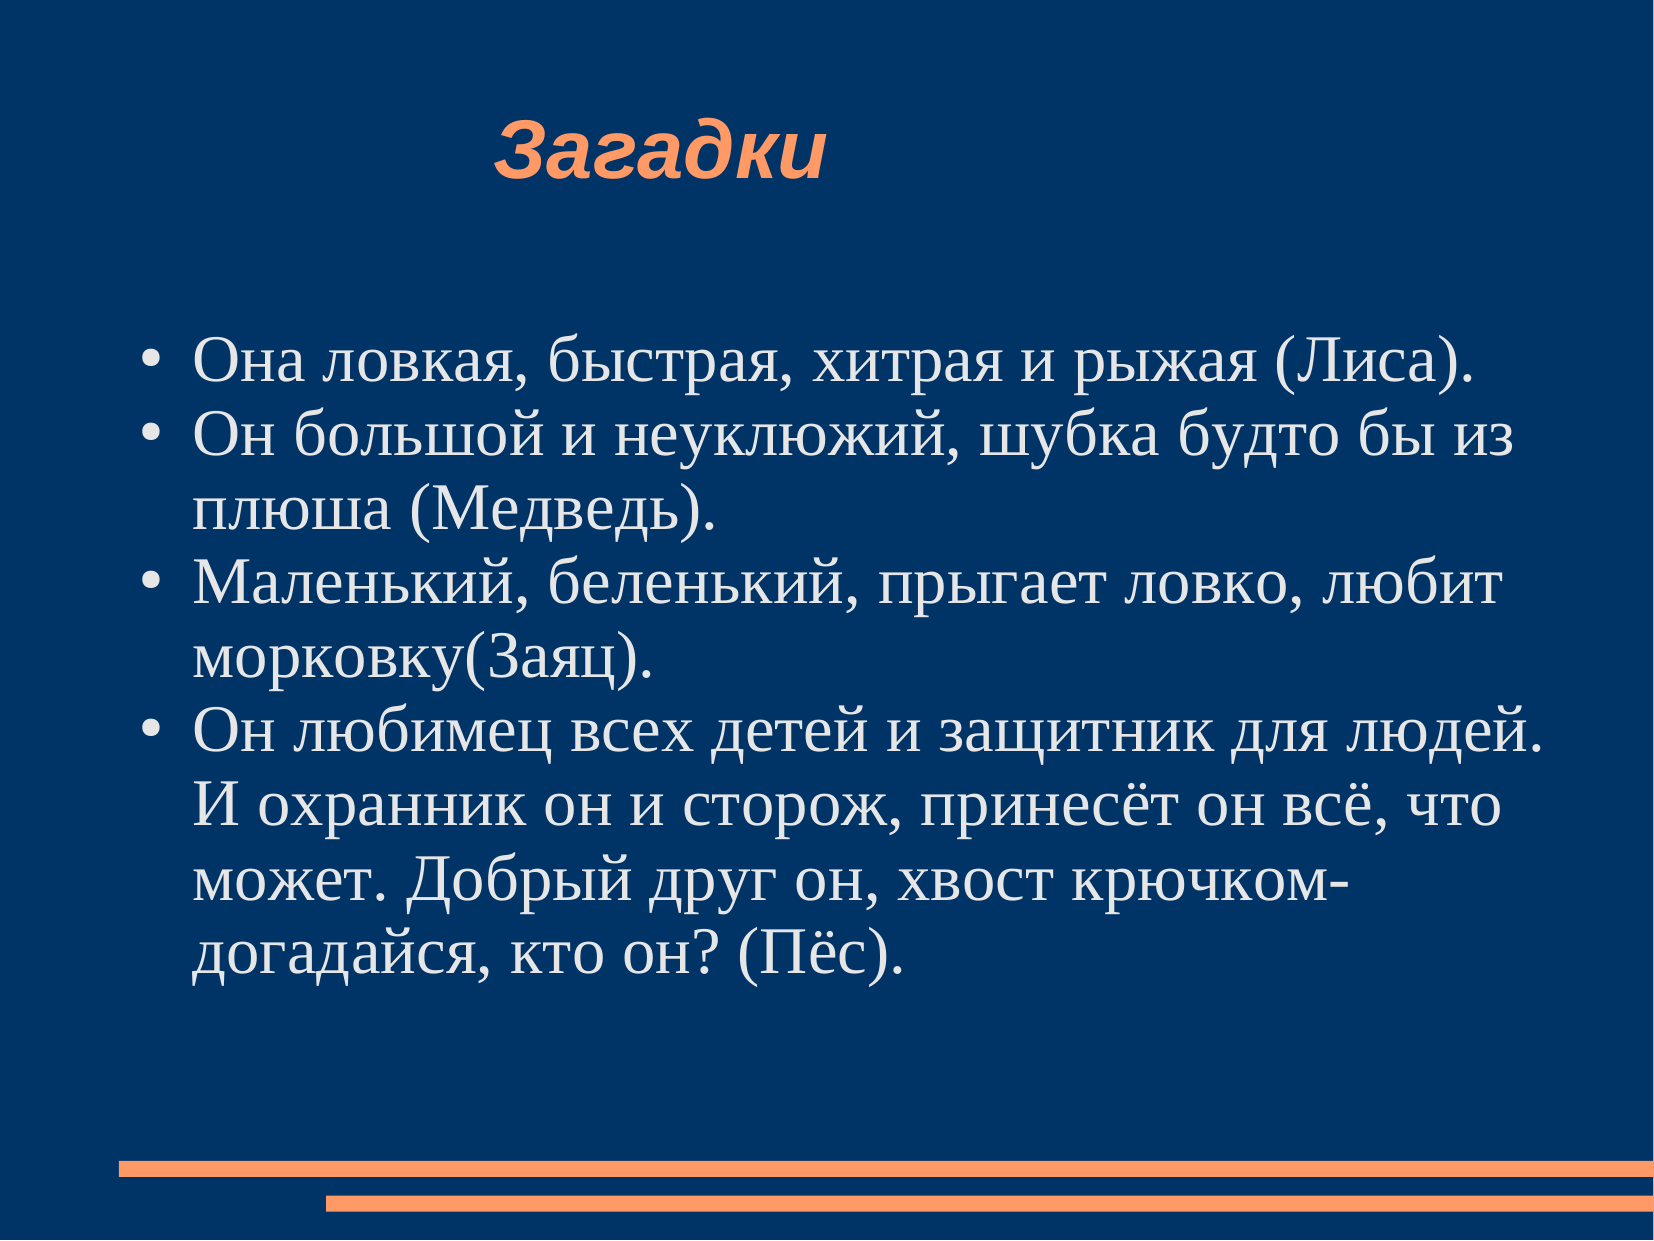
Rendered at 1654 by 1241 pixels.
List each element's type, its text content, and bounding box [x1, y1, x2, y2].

title Загадки [121, 46, 1534, 254]
list Она ловкая, быстрая, хитрая и рыжая (Лиса). Он большой и неуклюжий, шубка будто бы из плюша (Медведь). Маленький, беленький, прыгает ловко, любит морковку(Заяц). Он любимец всех детей и защитник для людей. И охранник он и сторож, принесёт он всё, что может. Добрый друг он, хвост крючком- догадайся, кто он? (Пёс). [121, 322, 1561, 1118]
